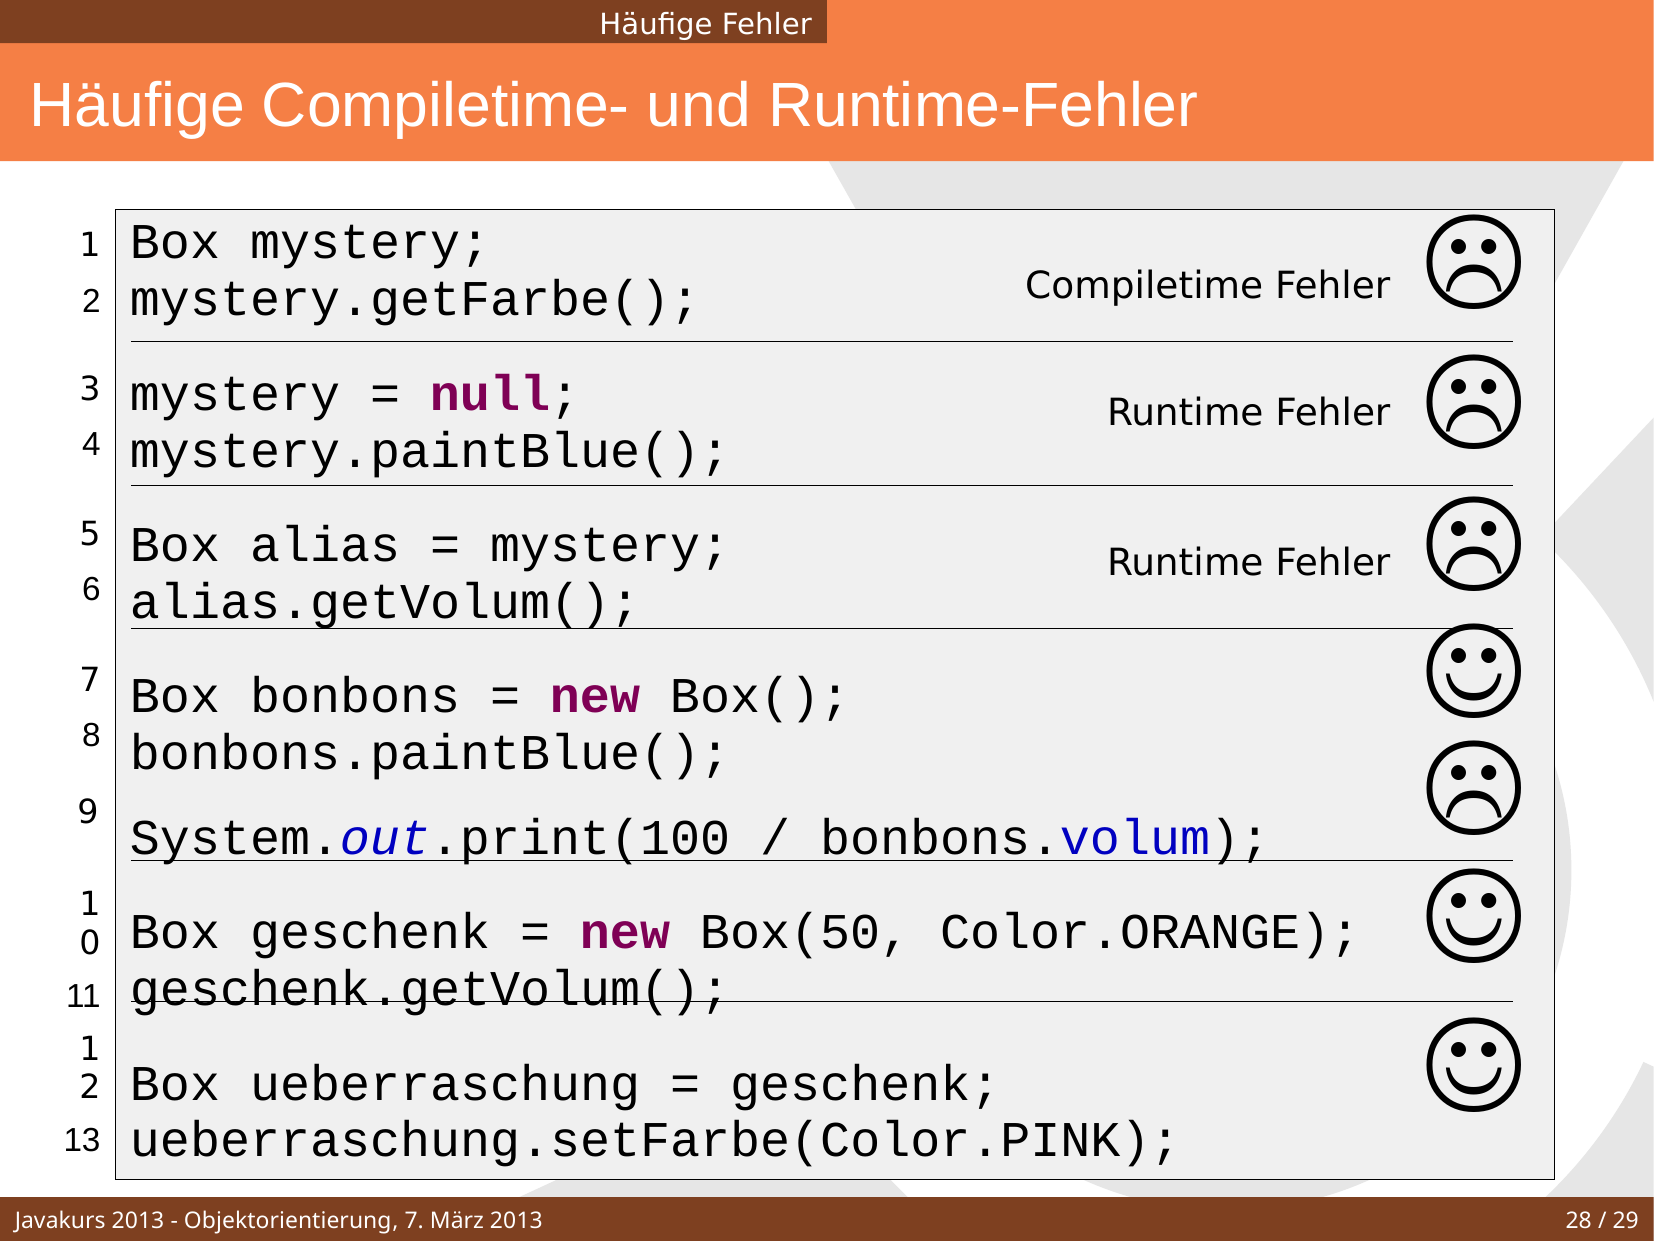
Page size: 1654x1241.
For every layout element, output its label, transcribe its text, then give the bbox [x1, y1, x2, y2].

table_header 7 [54, 652, 115, 707]
table_cell 8 [54, 707, 115, 763]
table_cell 4 [54, 417, 115, 472]
text_box  [1421, 361, 1528, 487]
title Häufige Compiletime- und Runtime-Fehler [29, 67, 1595, 143]
table_header 1 [54, 217, 115, 273]
text_box Box mystery; mystery.getFarbe(); mystery = null; mystery.paintBlue(); Box alias = mystery; alias.getVolum(); Box bonbons = new Box(); bonbons.paintBlue(); System.out.print(100 / bonbons.volum); Box geschenk = new Box(50, Color.ORANGE); geschenk.getVolum(); Box ueberraschung = geschenk; ueberraschung.setFarbe(Color.PINK); [115, 209, 1555, 1139]
table_header 10 [43, 877, 115, 970]
table_header 12 [43, 1022, 115, 1114]
text_box Runtime Fehler [1092, 383, 1406, 442]
text_box  [1421, 629, 1528, 746]
text_box Runtime Fehler [1092, 533, 1406, 592]
text_box  [1421, 502, 1528, 628]
text_box  [1421, 221, 1528, 347]
table_cell 13 [43, 1114, 115, 1167]
table_cell 11 [43, 970, 115, 1022]
table_cell 2 [54, 273, 115, 328]
table_header 9 [52, 785, 113, 840]
table_header 3 [54, 361, 115, 417]
text_box Häufige Fehler [29, 0, 827, 50]
text_box Compiletime Fehler [1010, 256, 1406, 315]
text_box  [1421, 874, 1528, 1000]
table_header 5 [54, 506, 115, 561]
text_box  [1421, 1023, 1528, 1149]
table_cell 6 [54, 561, 115, 617]
text_box  [1421, 746, 1528, 872]
